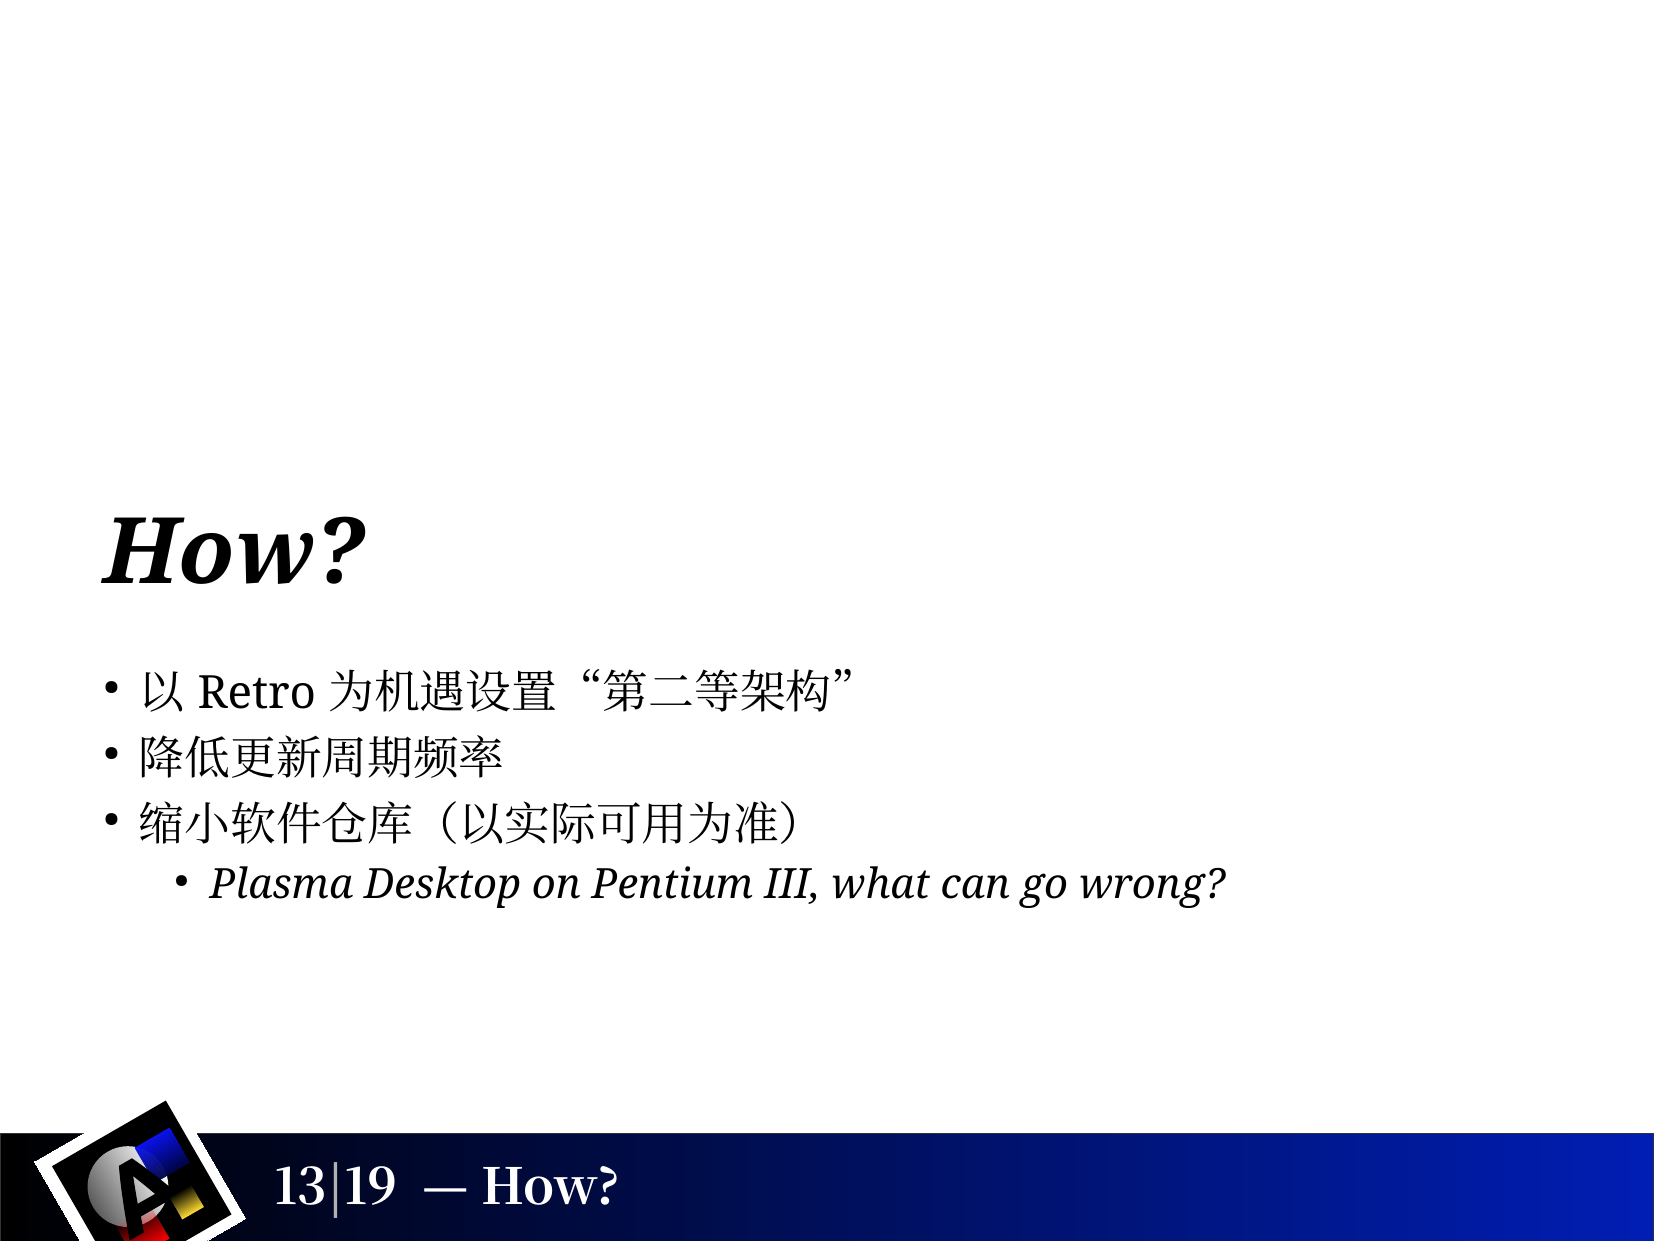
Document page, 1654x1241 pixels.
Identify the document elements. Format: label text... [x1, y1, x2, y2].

text_box How? 以Retro为机遇设置“第二等架构” 降低更新周期频率 缩小软件仓库（以实际可用为准） Plasma Desktop on Pentium III, what can go wrong? [88, 478, 1241, 920]
picture [51, 1100, 232, 1241]
text_box <编号>|19 — <slide-name> [259, 1139, 1571, 1241]
text_box [0, 1084, 1654, 1241]
